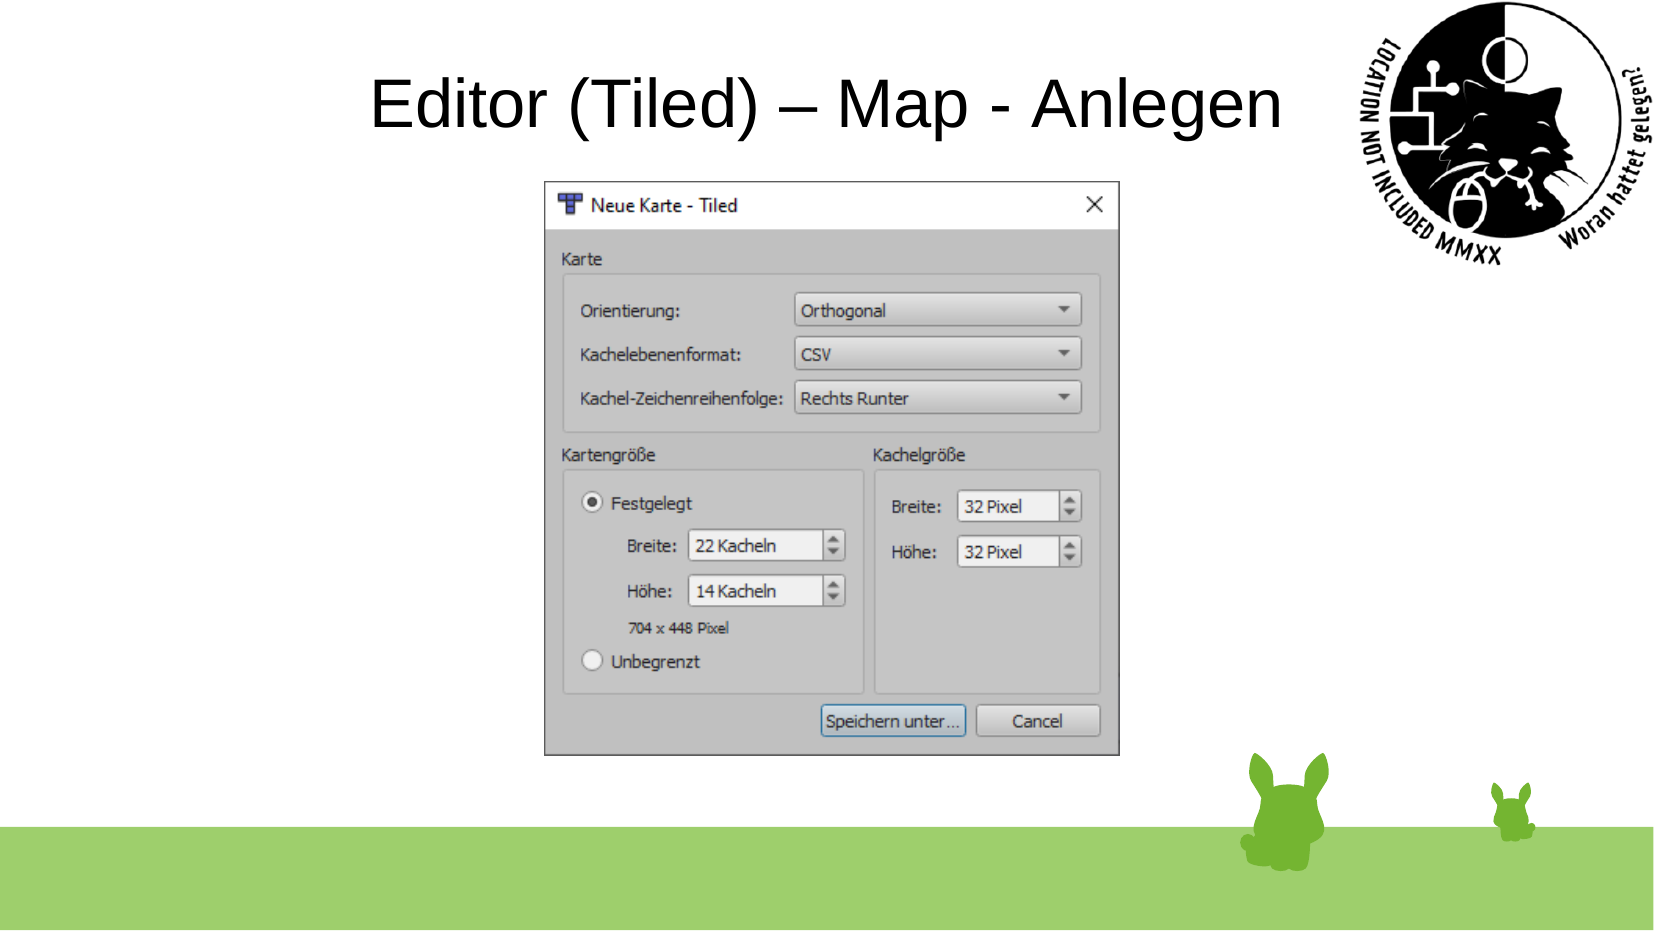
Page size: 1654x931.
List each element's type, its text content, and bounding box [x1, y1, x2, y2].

picture [544, 181, 1120, 756]
picture [1358, 0, 1654, 266]
title Editor (Tiled) – Map - Anlegen [88, 29, 1358, 178]
